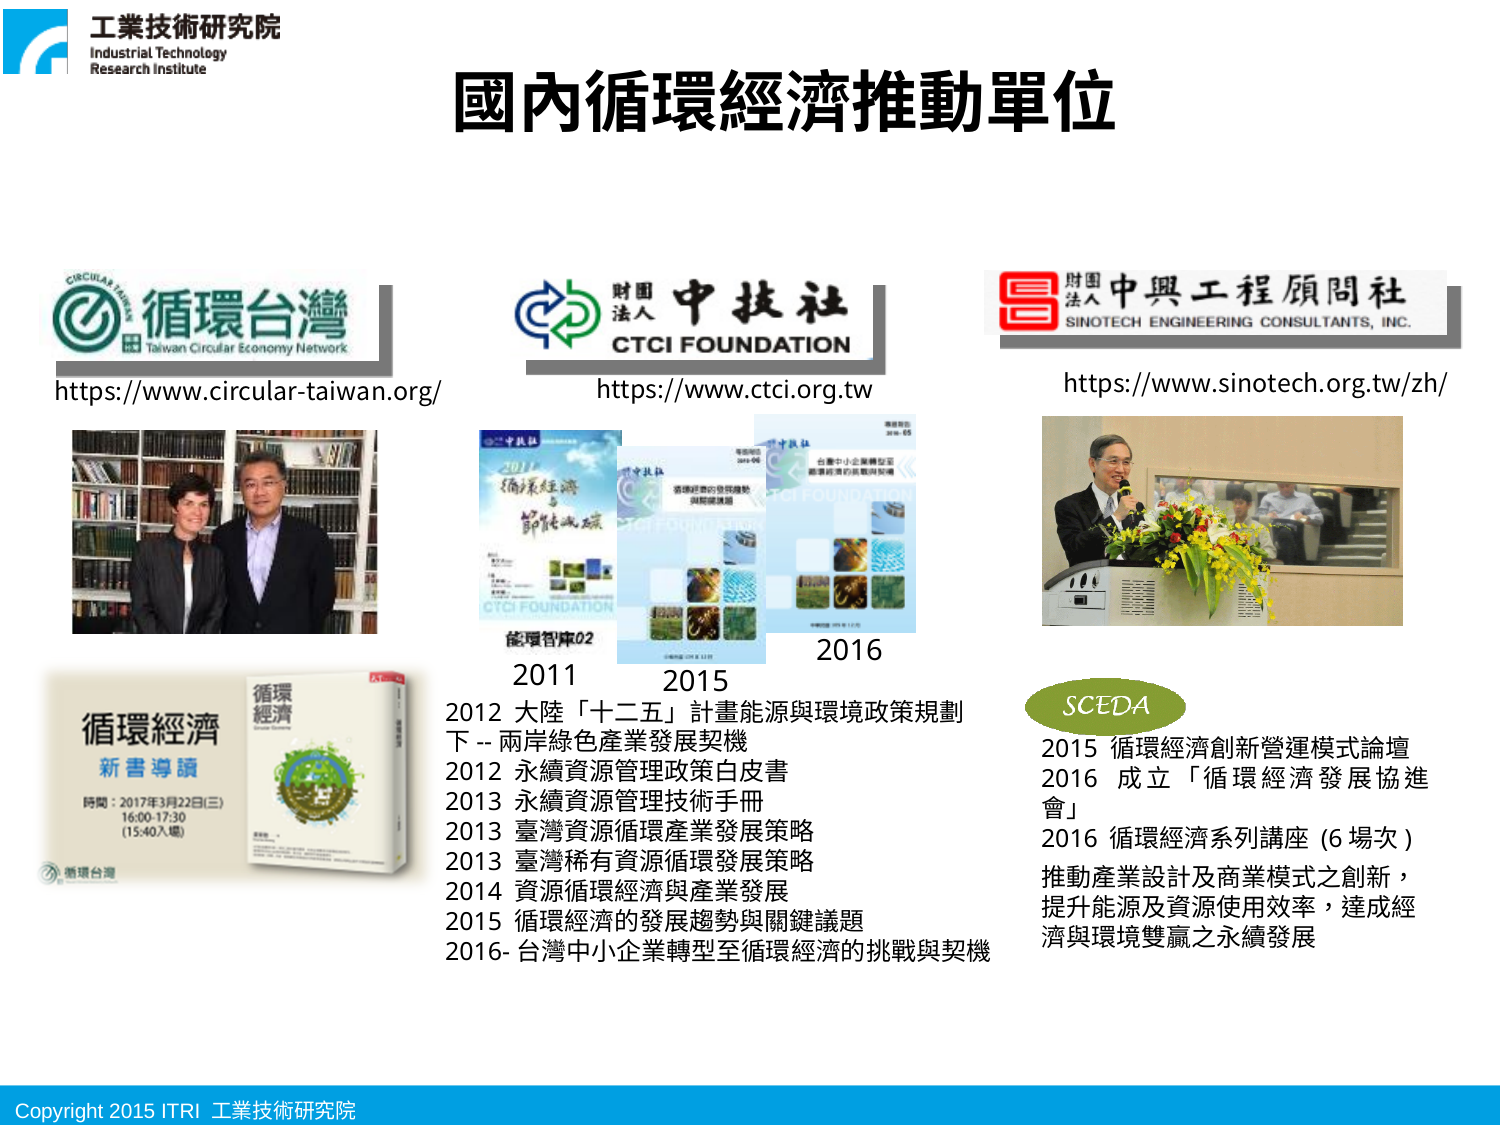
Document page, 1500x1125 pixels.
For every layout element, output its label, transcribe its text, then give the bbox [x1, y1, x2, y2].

text_box 2015 [682, 672, 691, 688]
text_box https://www.sinotech.org.tw/zh/ [1048, 359, 1464, 406]
picture [1042, 416, 1403, 626]
text_box 2012 大陸「十二五」計畫能源與環境政策規劃下--兩岸綠色產業發展契機 2012 永續資源管理政策白皮書 2013 永續資源管理技術手冊 2013 臺灣資源循環產業發展策略 2013 臺灣稀有資源循環發展策略 2014 資源循環經濟與產業發展 2015 循環經濟的發展趨勢與關鍵議題 2016-台灣中小企業轉型至循環經濟的挑戰與契機 [430, 688, 1007, 974]
picture [71, 430, 379, 634]
text_box https://www.ctci.org.tw [581, 365, 889, 412]
title 國內循環經濟推動單位 [147, 42, 1423, 158]
picture [1025, 678, 1186, 737]
picture [29, 647, 442, 908]
picture [510, 269, 873, 360]
picture [19, 9, 280, 74]
text_box 2011 [497, 648, 595, 688]
picture [39, 269, 379, 361]
text_box 2016 [801, 623, 918, 674]
picture [479, 414, 916, 664]
picture [984, 270, 1447, 335]
text_box https://www.circular-taiwan.org/ [39, 367, 458, 414]
text_box 推動產業設計及商業模式之創新，提升能源及資源使用效率，達成經濟與環境雙贏之永續發展 [1027, 853, 1447, 959]
text_box 2015 [647, 654, 764, 688]
text_box 2015 循環經濟創新營運模式論壇 2016 成立「循環經濟發展協進會」 2016 循環經濟系列講座 (6場次) [1026, 739, 1445, 846]
